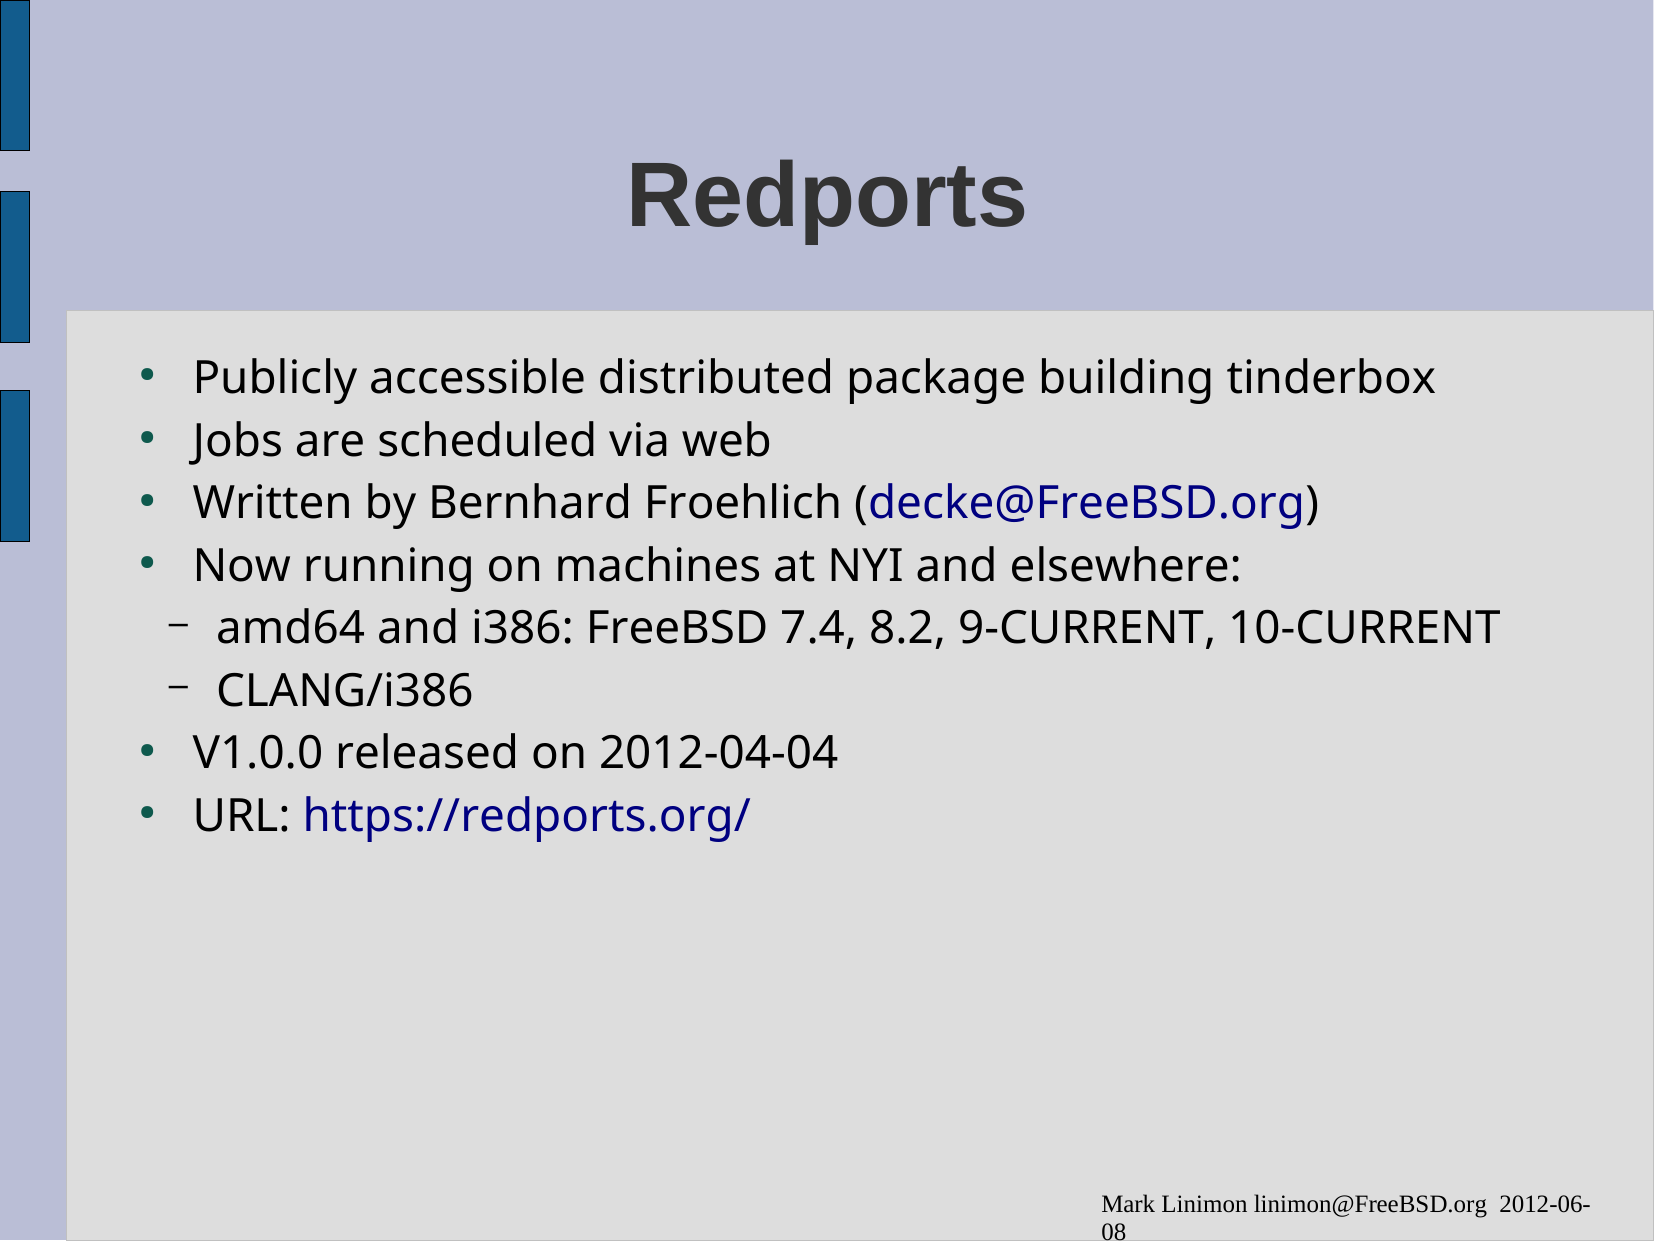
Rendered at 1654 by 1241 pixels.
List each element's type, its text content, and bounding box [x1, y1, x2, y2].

text_box Mark Linimon linimon@FreeBSD.org 2012-06-08 [1101, 1190, 1616, 1219]
list Publicly accessible distributed package building tinderbox Jobs are scheduled via web Written by Bernhard Froehlich (decke@FreeBSD.org) Now running on machines at NYI and elsewhere: amd64 and i386: FreeBSD 7.4, 8.2, 9-CURRENT, 10-CURRENT CLANG/i386 V1.0.0 released on 2012-04-04 URL: https://redports.org/ [121, 344, 1534, 1164]
title Redports [121, 91, 1534, 299]
